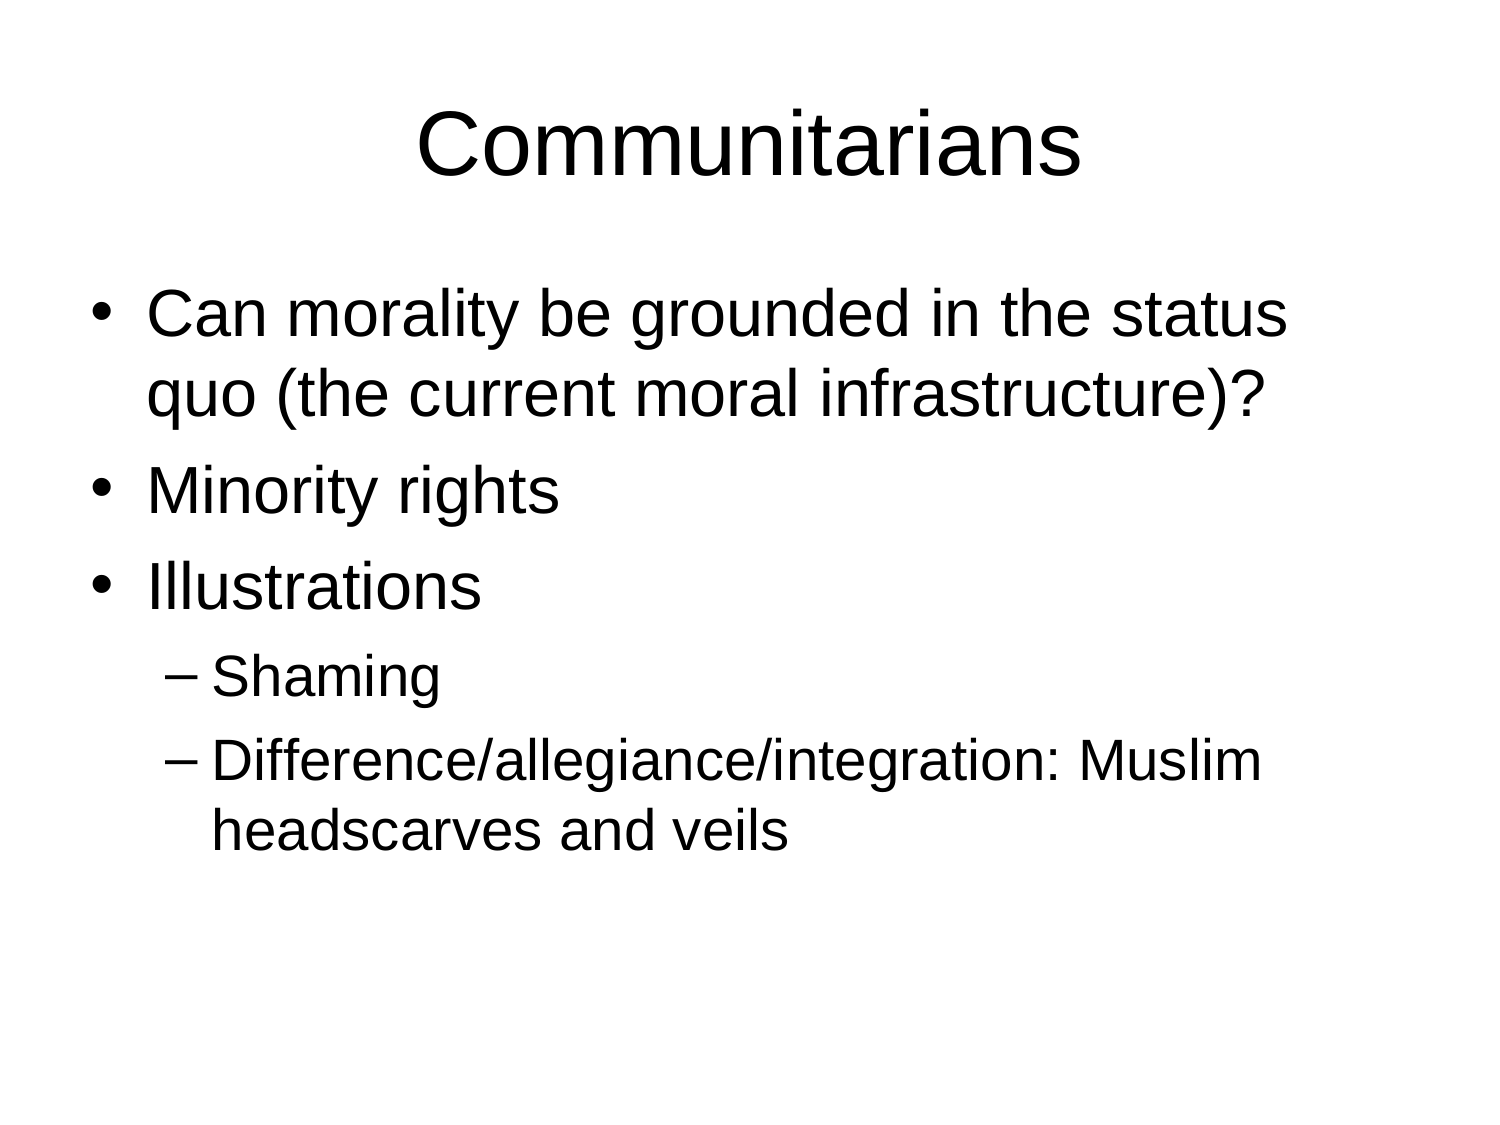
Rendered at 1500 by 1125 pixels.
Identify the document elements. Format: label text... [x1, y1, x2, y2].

title Communitarians [75, 45, 1426, 233]
list Can morality be grounded in the status quo (the current moral infrastructure)? Minority rights Illustrations Shaming Difference/allegiance/integration: Muslim headscarves and veils [75, 262, 1426, 1006]
